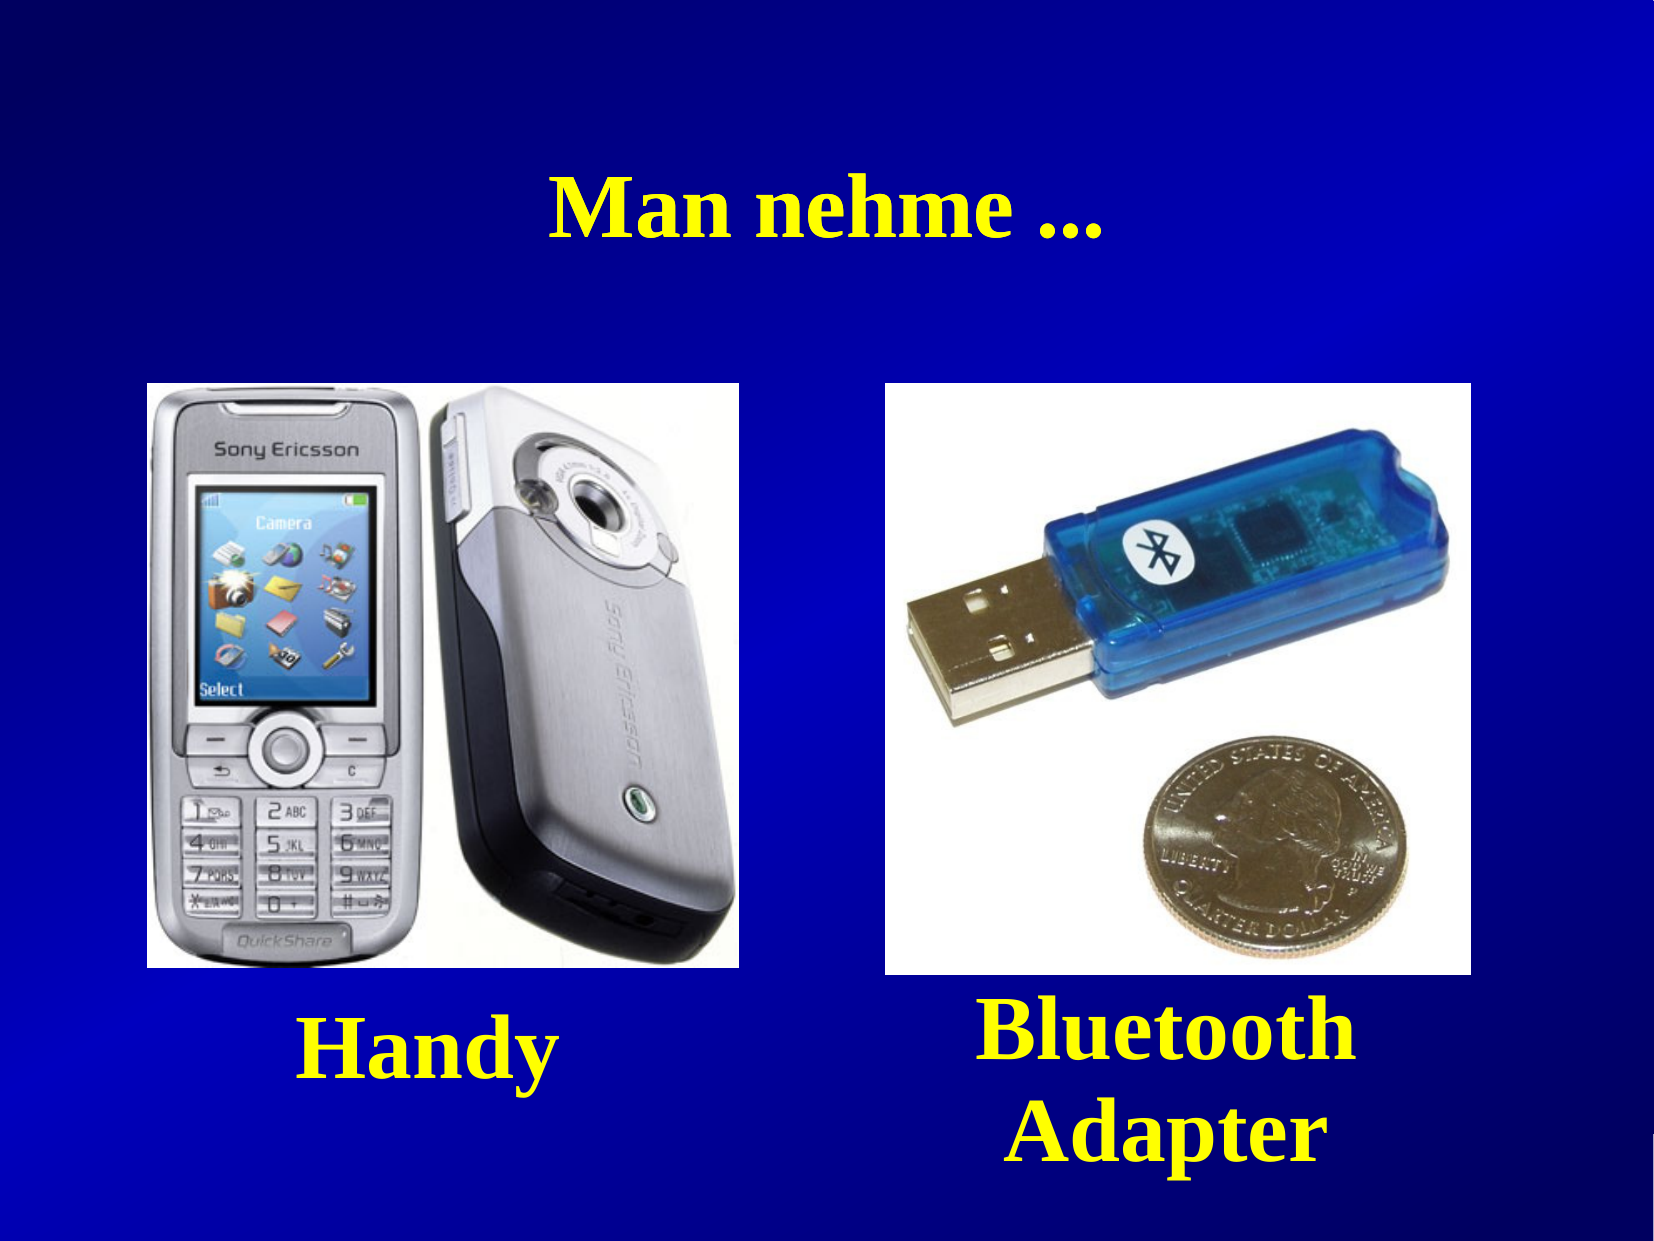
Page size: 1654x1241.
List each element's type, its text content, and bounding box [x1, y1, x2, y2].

picture [147, 383, 739, 968]
title Man nehme ... [121, 102, 1534, 311]
title Handy [177, 973, 680, 1123]
title Bluetooth Adapter [915, 978, 1418, 1182]
picture [885, 383, 1471, 975]
